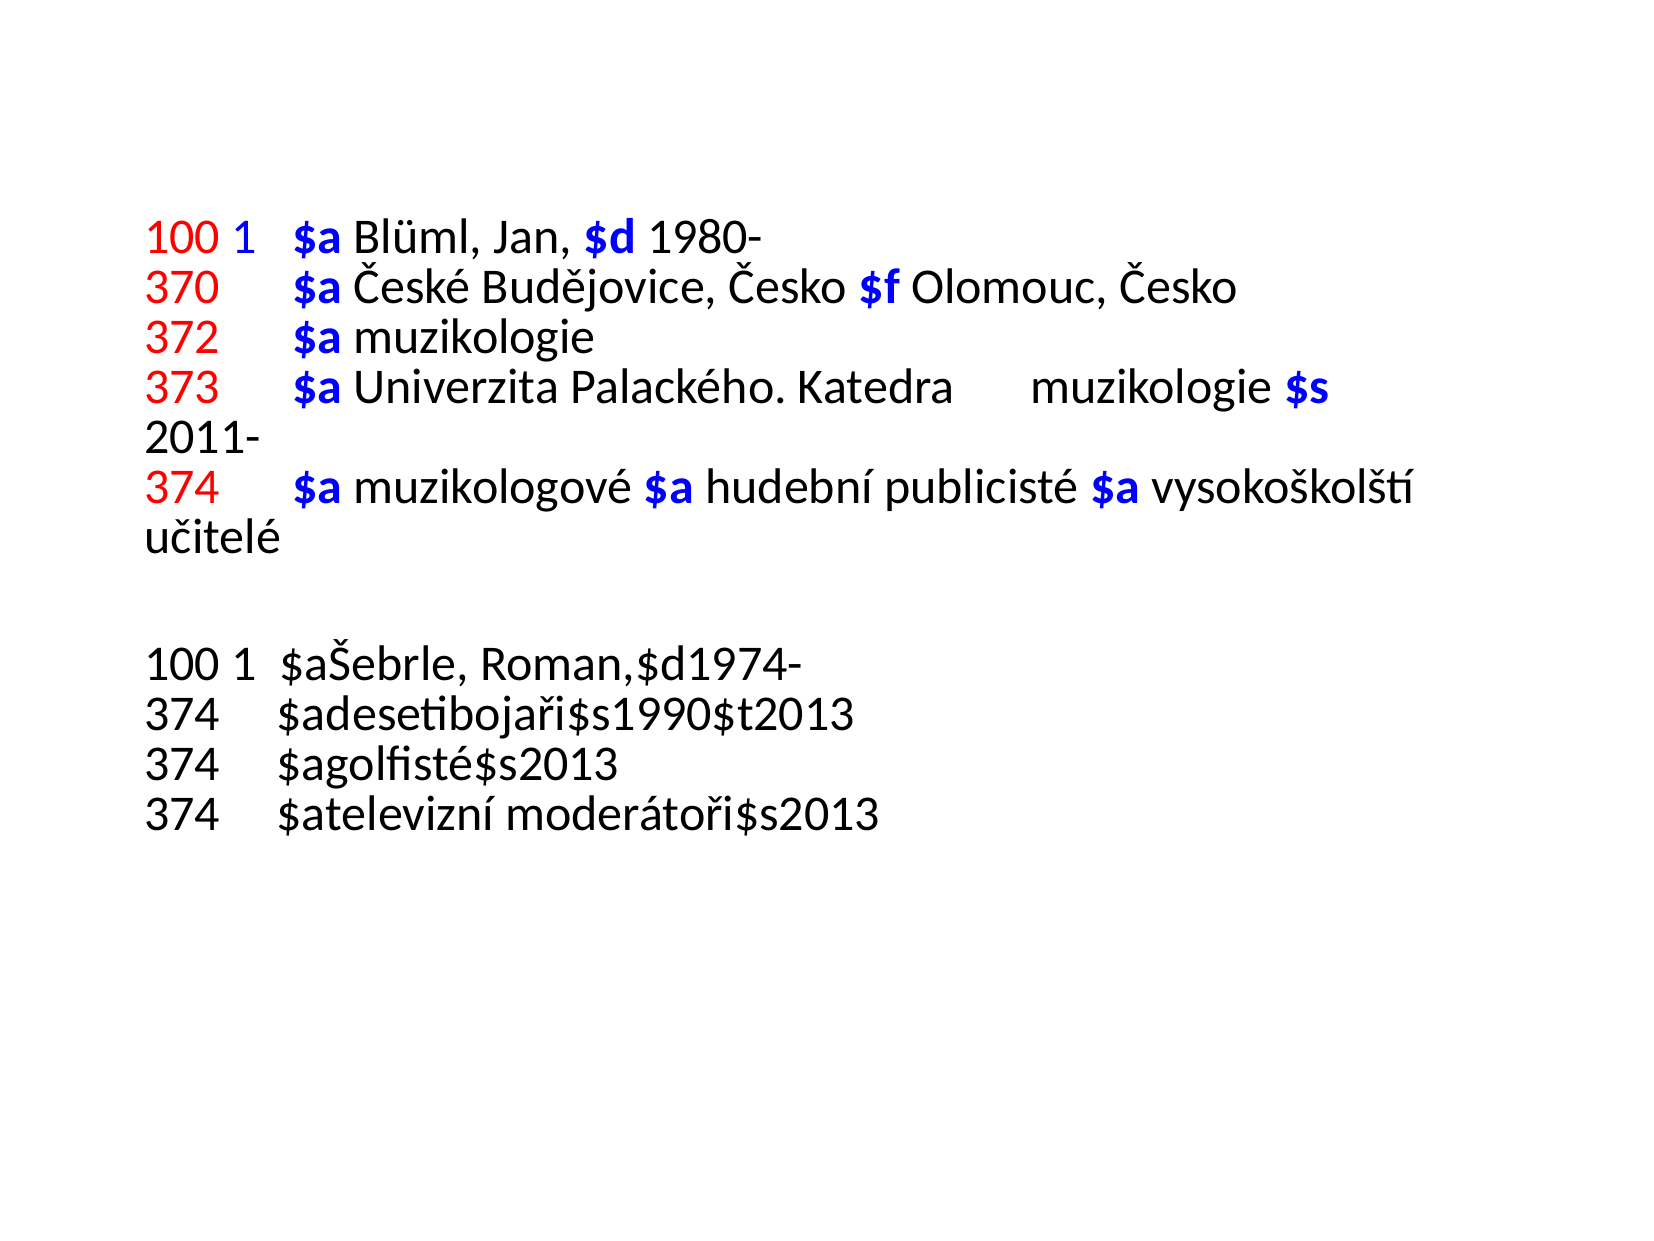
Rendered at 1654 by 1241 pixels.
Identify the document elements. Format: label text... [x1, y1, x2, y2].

text_box 100 1 $a Blüml, Jan, $d 1980- 370 $a České Budějovice, Česko $f Olomouc, Česko 372 $a muzikologie 373 $a Univerzita Palackého. Katedra muzikologie $s 2011- 374 $a muzikologové $a hudební publicisté $a vysokoškolští učitelé 100 1 $aŠebrle, Roman,$d1974- 374 $adesetibojaři$s1990$t2013 374 $agolfisté$s2013 374 $atelevizní moderátoři$s2013 [129, 141, 1453, 1016]
